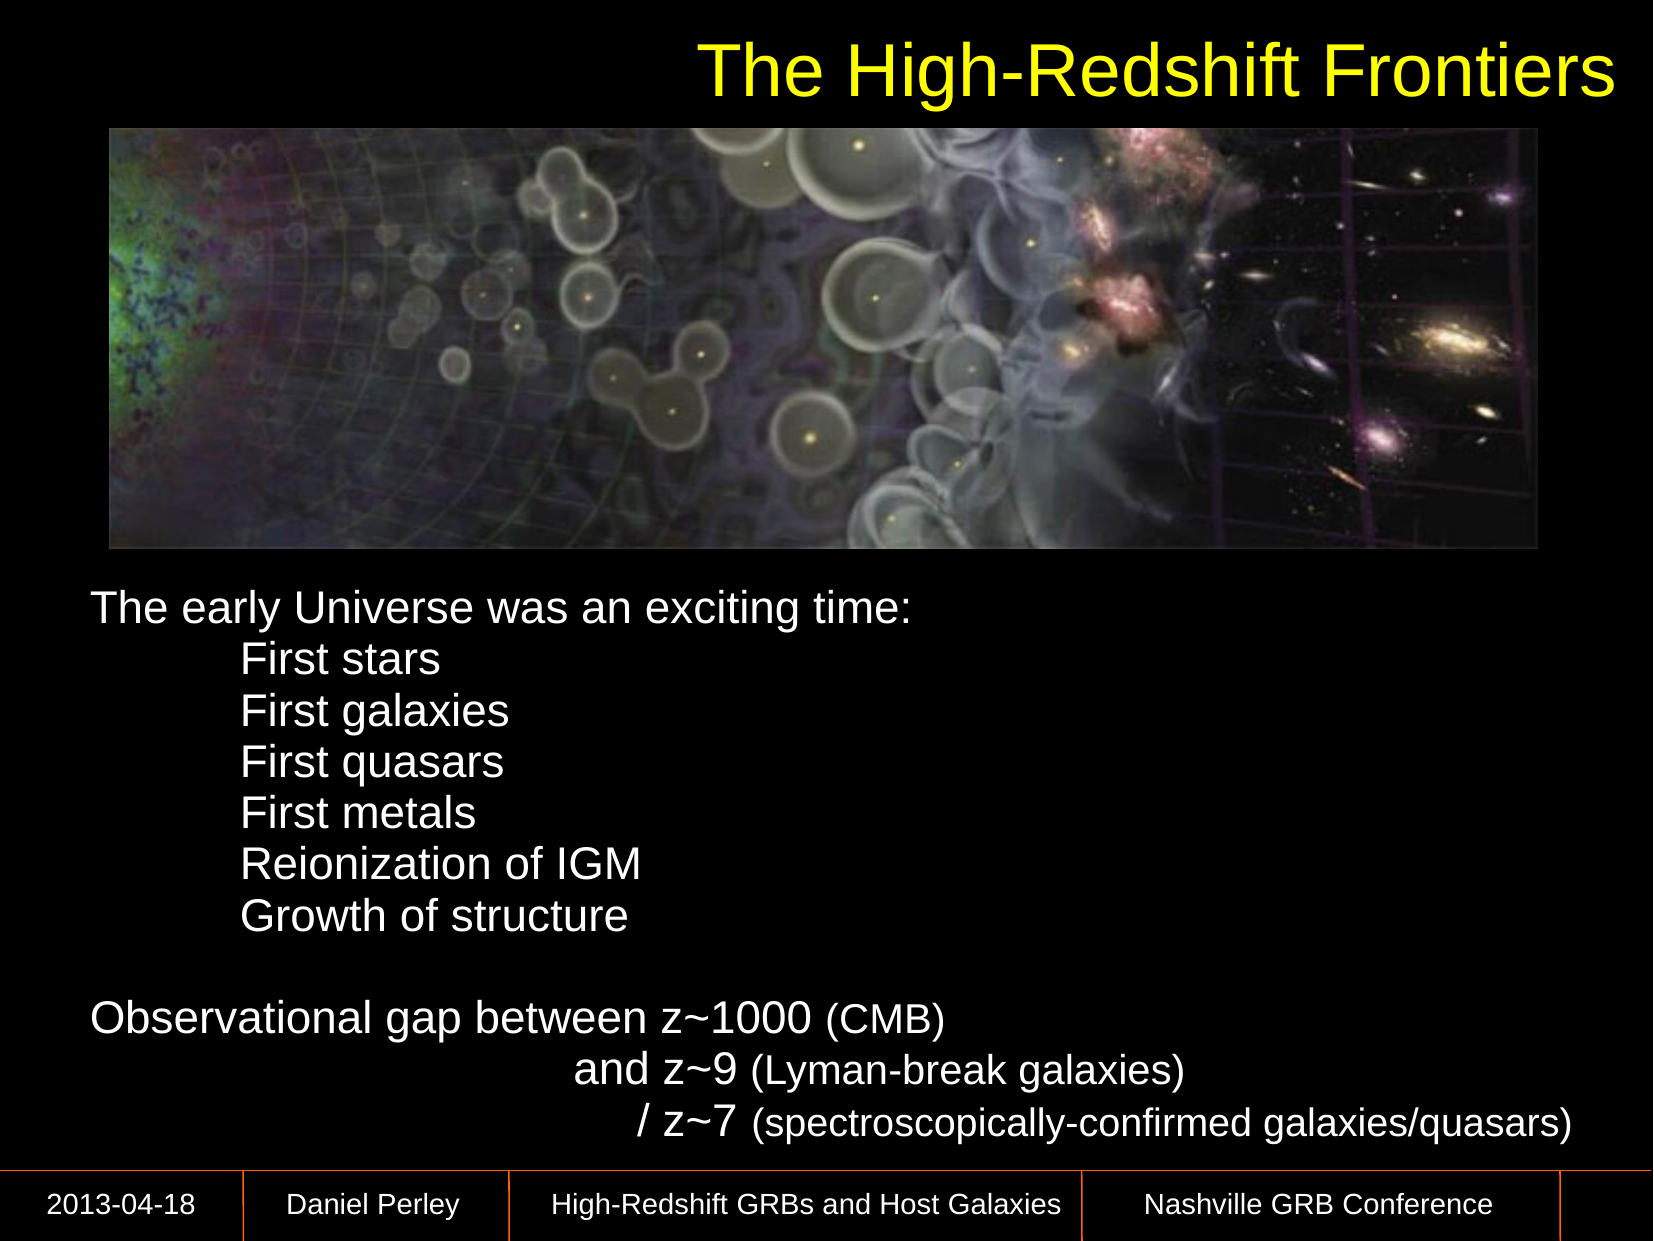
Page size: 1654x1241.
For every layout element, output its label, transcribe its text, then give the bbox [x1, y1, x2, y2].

title The High-Redshift Frontiers [262, 19, 1618, 121]
picture [109, 128, 1538, 549]
text_box The early Universe was an exciting time: First stars First galaxies First quasars First metals Reionization of IGM Growth of structure Observational gap between z~1000 (CMB) and z~9 (Lyman-break galaxies) / z~7 (spectroscopically-confirmed galaxies/quasars) [75, 574, 1613, 1154]
